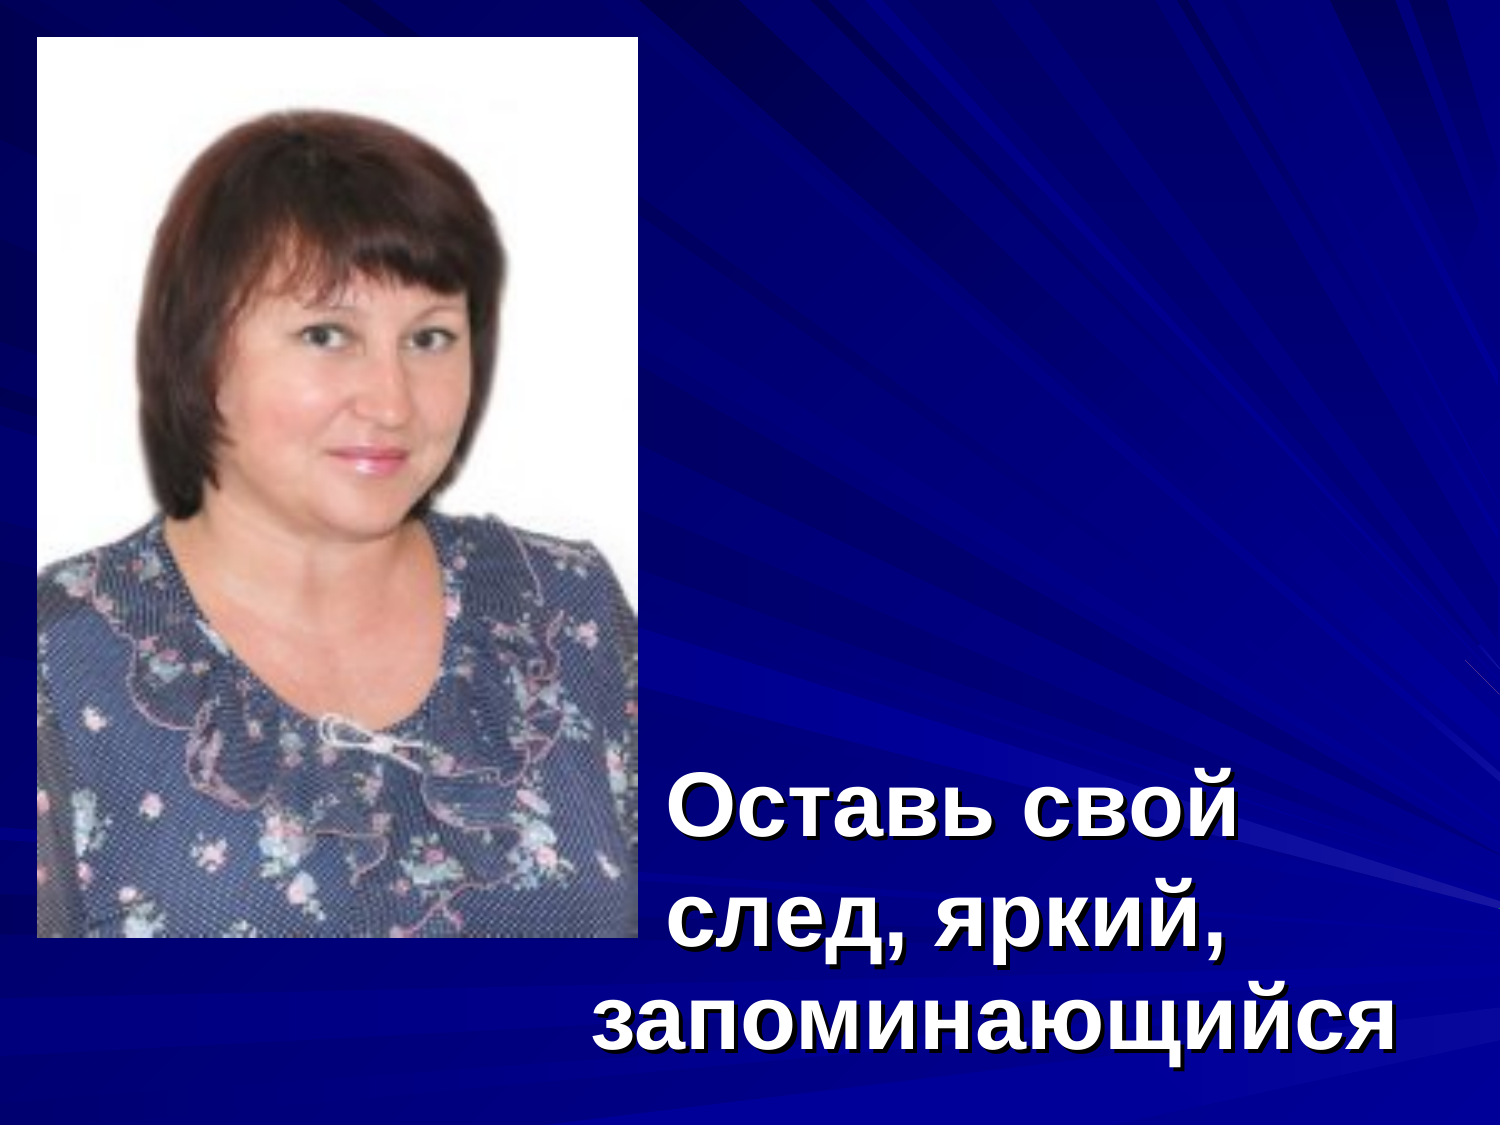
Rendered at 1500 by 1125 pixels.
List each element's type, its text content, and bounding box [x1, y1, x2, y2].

list Оставь свой след, яркий, [650, 737, 1463, 950]
text_box запоминающийся [575, 950, 1463, 1075]
picture [37, 37, 638, 938]
